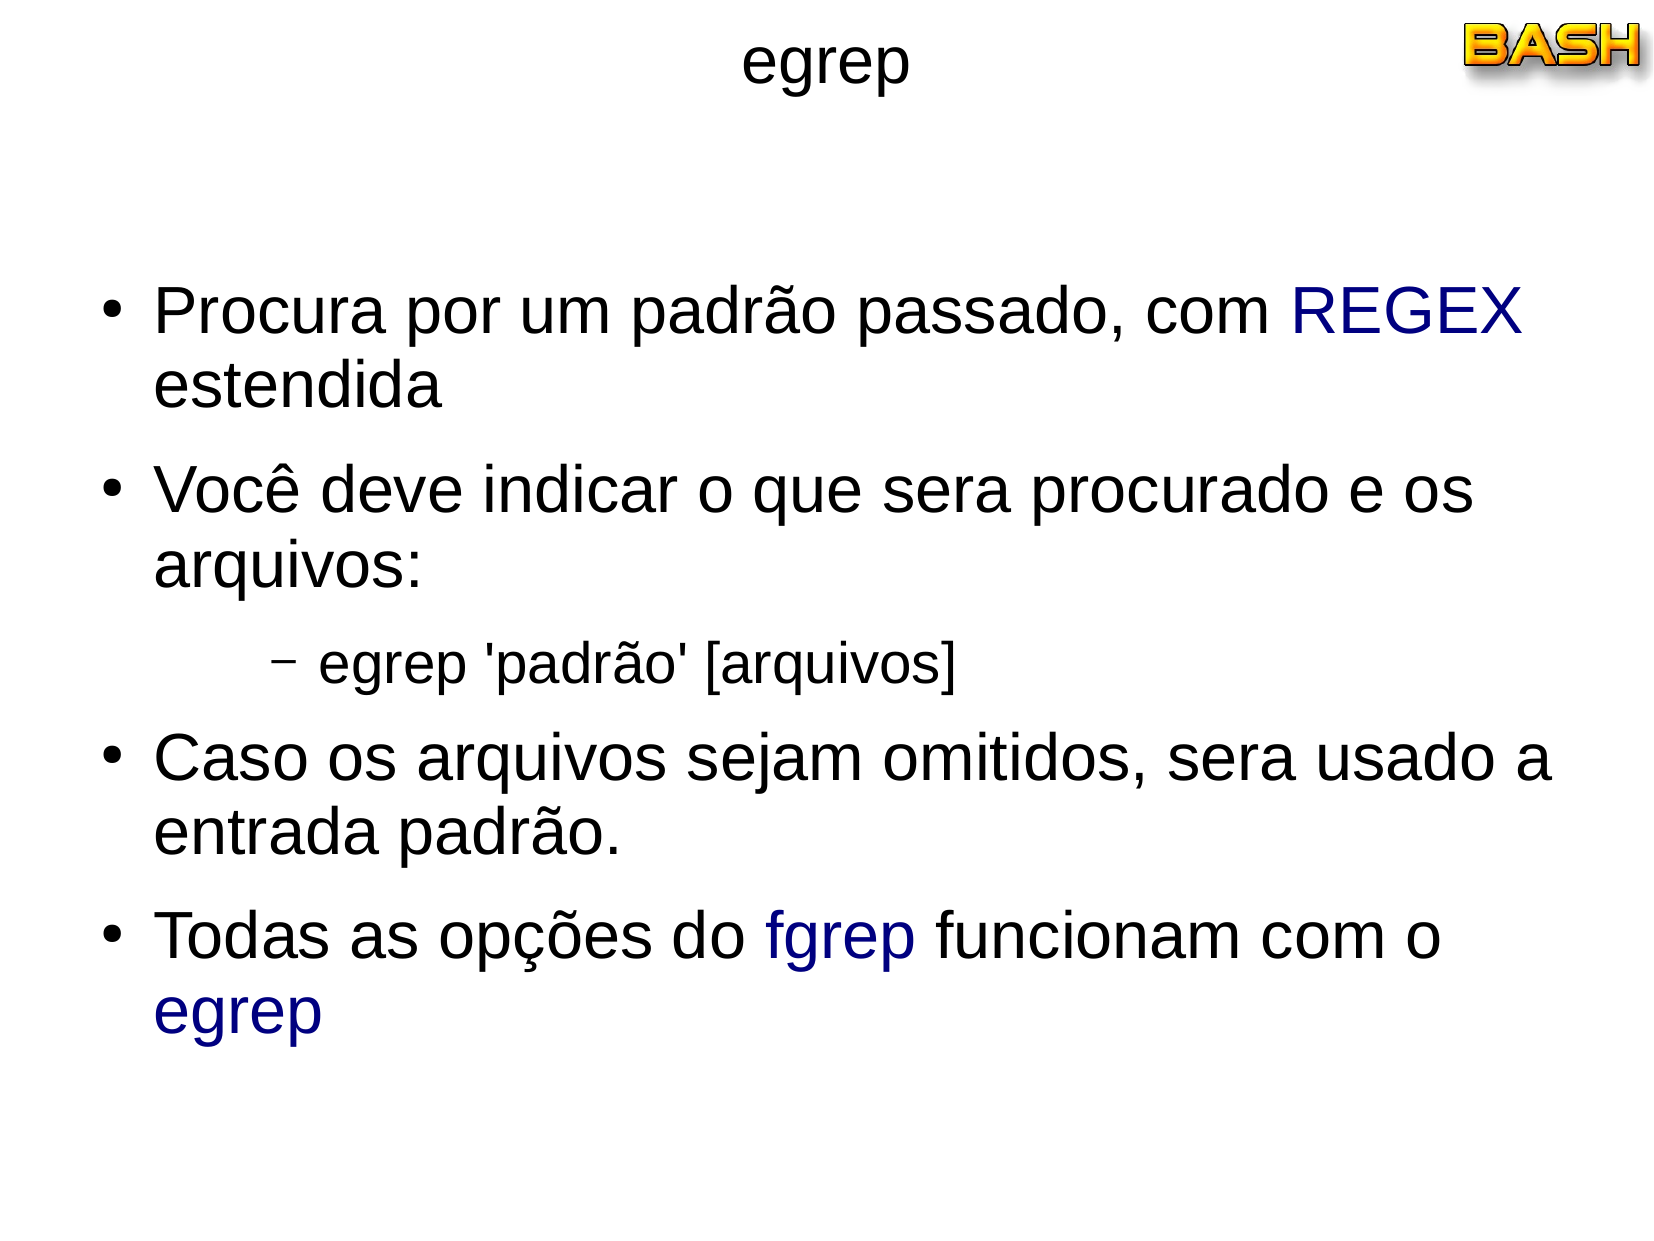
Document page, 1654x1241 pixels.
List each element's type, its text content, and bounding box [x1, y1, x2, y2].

picture [1450, 0, 1654, 96]
title egrep [82, 22, 1571, 98]
list Procura por um padrão passado, com REGEX estendida Você deve indicar o que sera procurado e os arquivos: egrep 'padrão' [arquivos] Caso os arquivos sejam omitidos, sera usado a entrada padrão. Todas as opções do fgrep funcionam com o egrep [82, 272, 1571, 1049]
